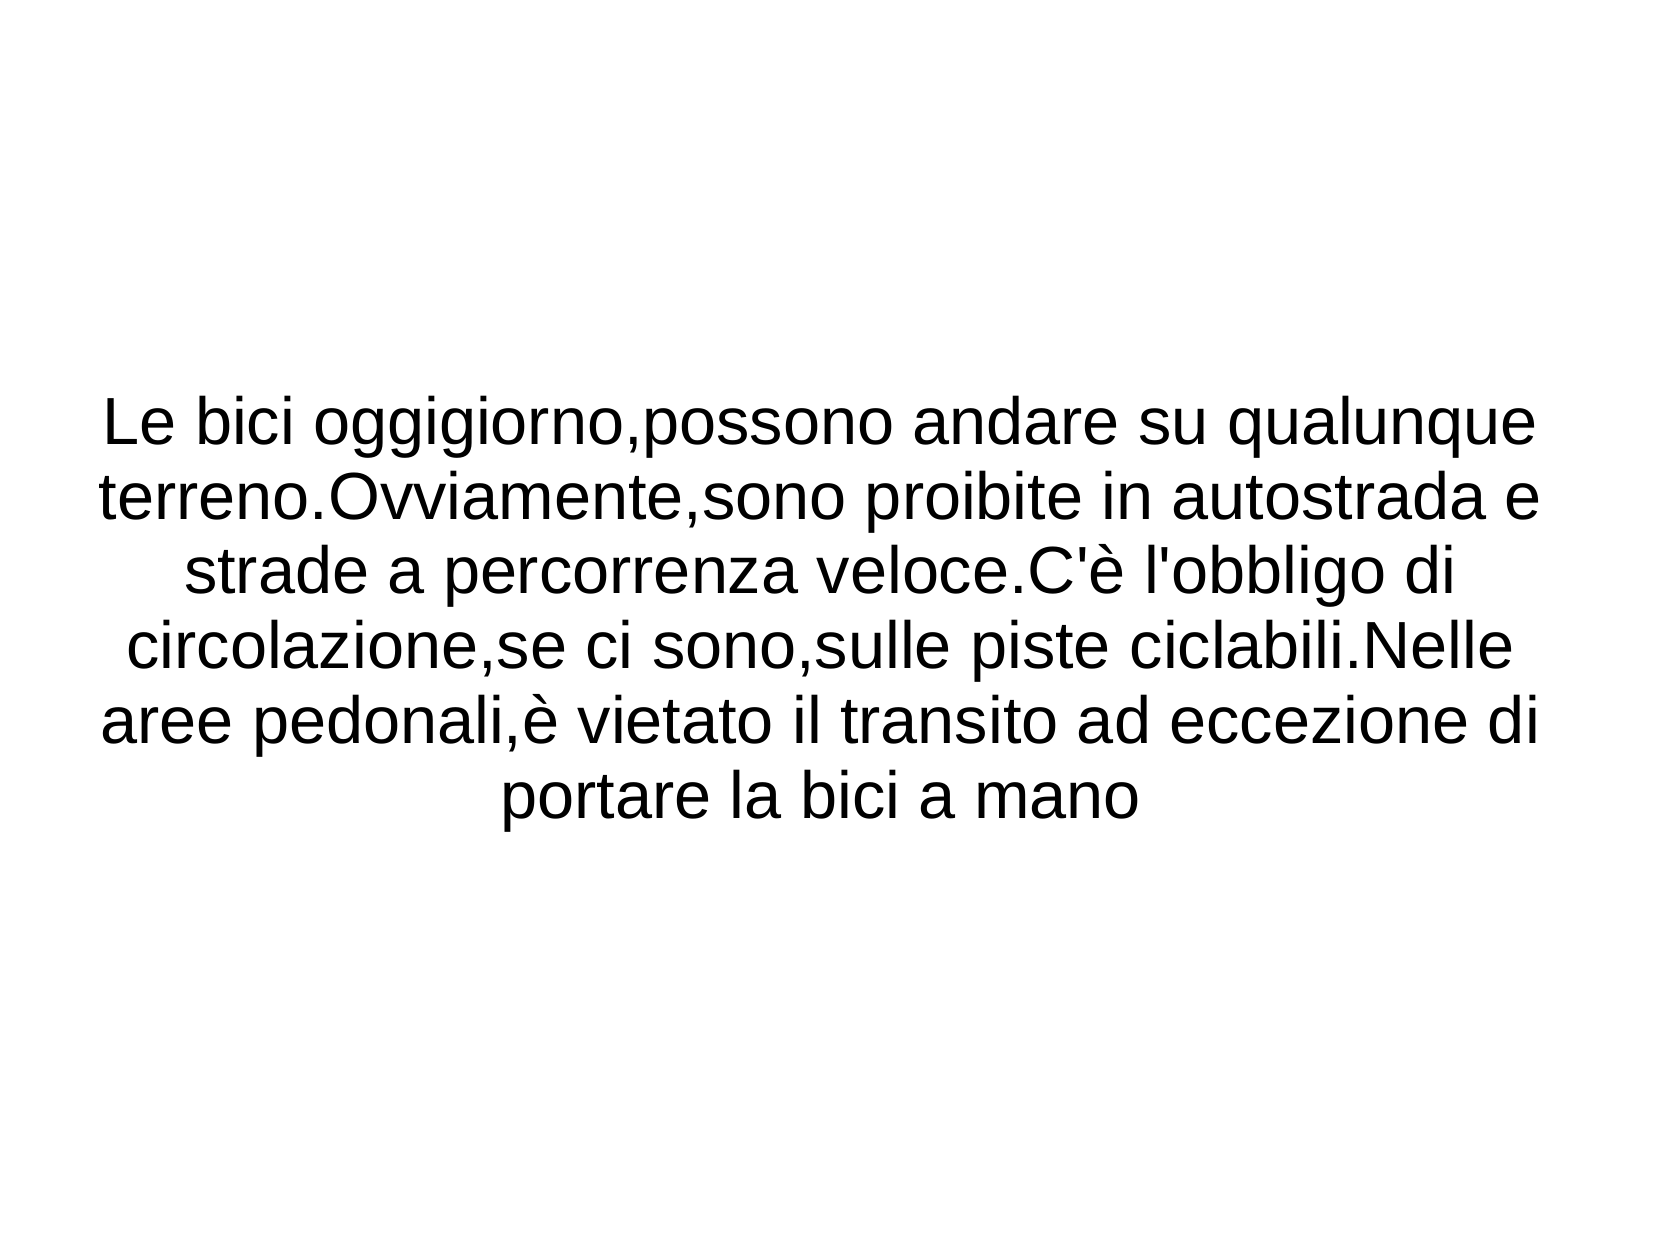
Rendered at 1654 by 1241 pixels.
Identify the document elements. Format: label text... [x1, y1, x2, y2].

title Le bici oggigiorno,possono andare su qualunque terreno.Ovviamente,sono proibite in autostrada e strade a percorrenza veloce.C'è l'obbligo di circolazione,se ci sono,sulle piste ciclabili.Nelle aree pedonali,è vietato il transito ad eccezione di portare la bici a mano [76, 383, 1565, 833]
